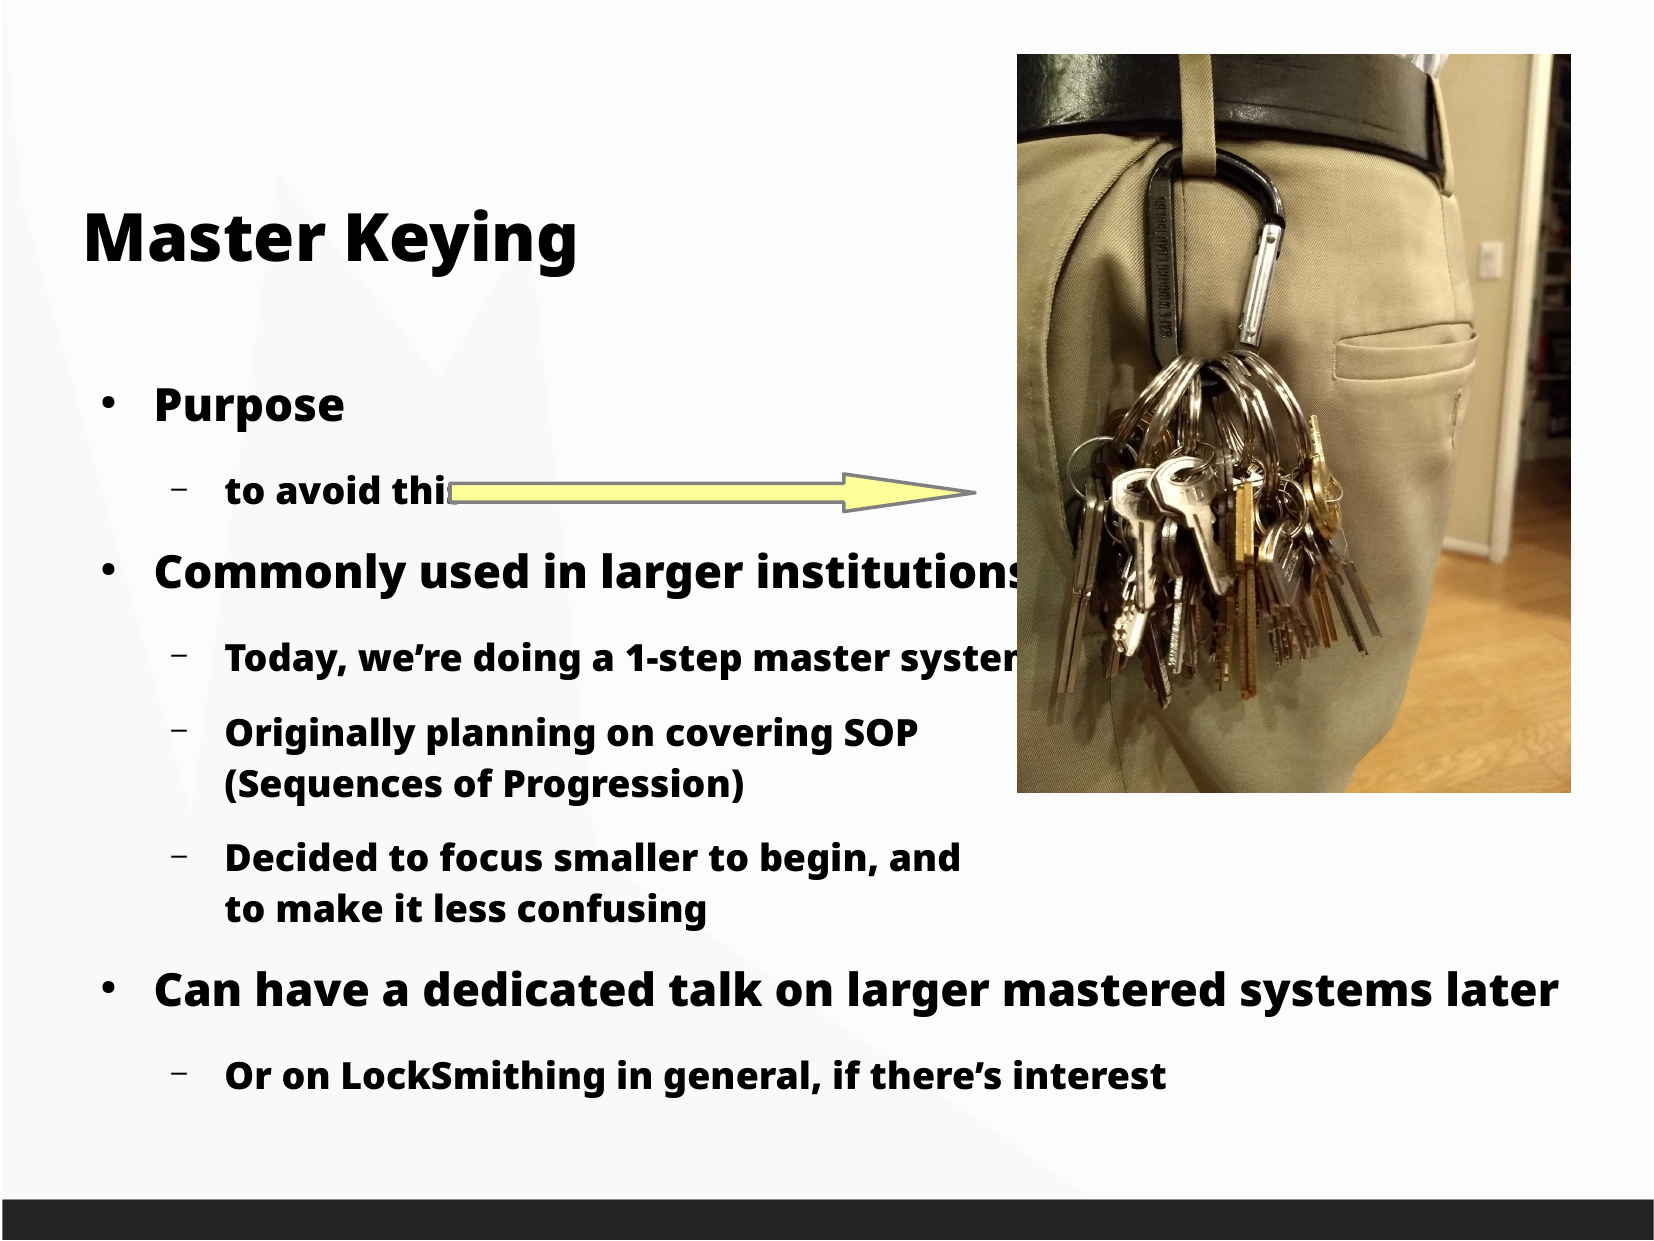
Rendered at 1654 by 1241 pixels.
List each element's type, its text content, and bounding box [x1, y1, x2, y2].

list Purpose to avoid this Commonly used in larger institutions Today, we’re doing a 1-step master system Originally planning on covering SOP (Sequences of Progression) Decided to focus smaller to begin, and to make it less confusing Can have a dedicated talk on larger mastered systems later Or on LockSmithing in general, if there’s interest [82, 372, 1571, 1126]
picture [2, 0, 1654, 1241]
title Master Keying [82, 132, 1017, 340]
text_box [450, 473, 976, 512]
